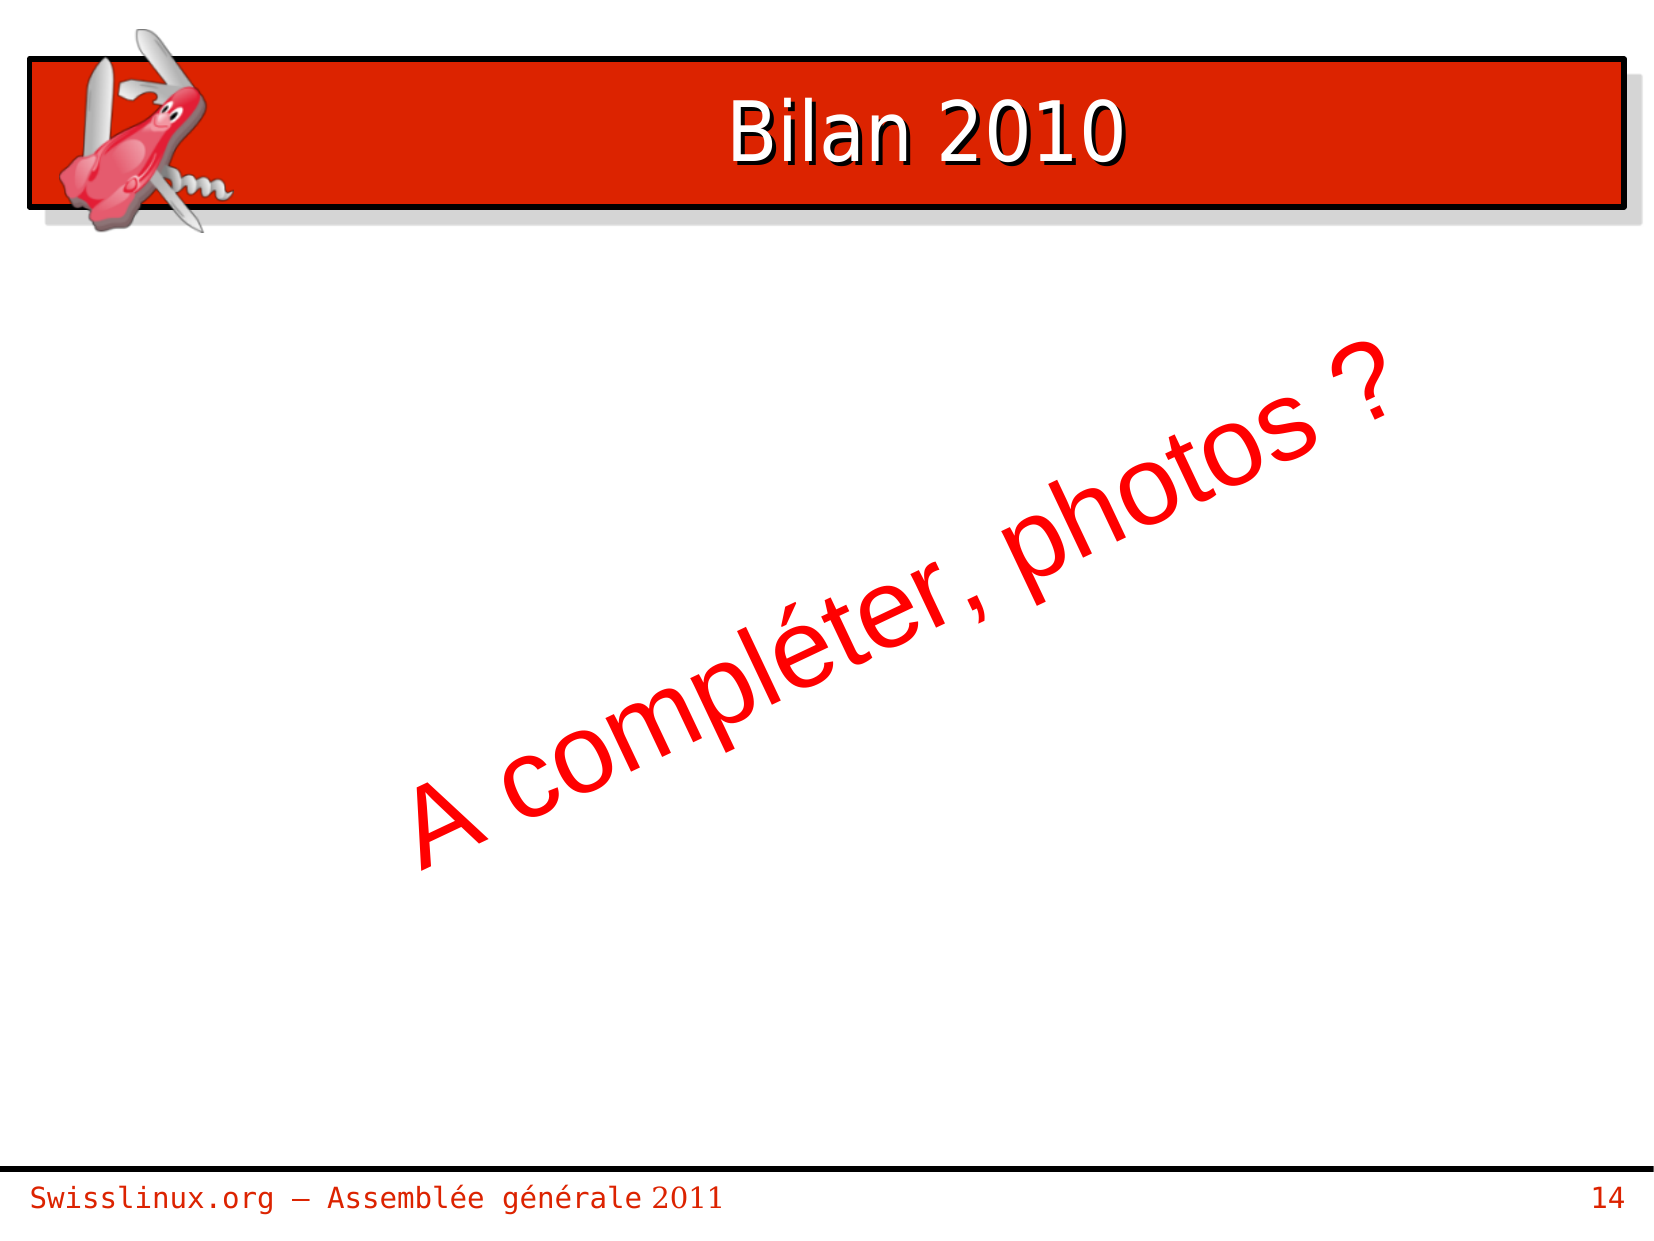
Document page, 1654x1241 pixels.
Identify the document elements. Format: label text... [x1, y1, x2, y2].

title Bilan 2010 [259, 84, 1595, 182]
text_box A compléter, photos ? [361, 298, 1437, 906]
picture [59, 29, 234, 233]
